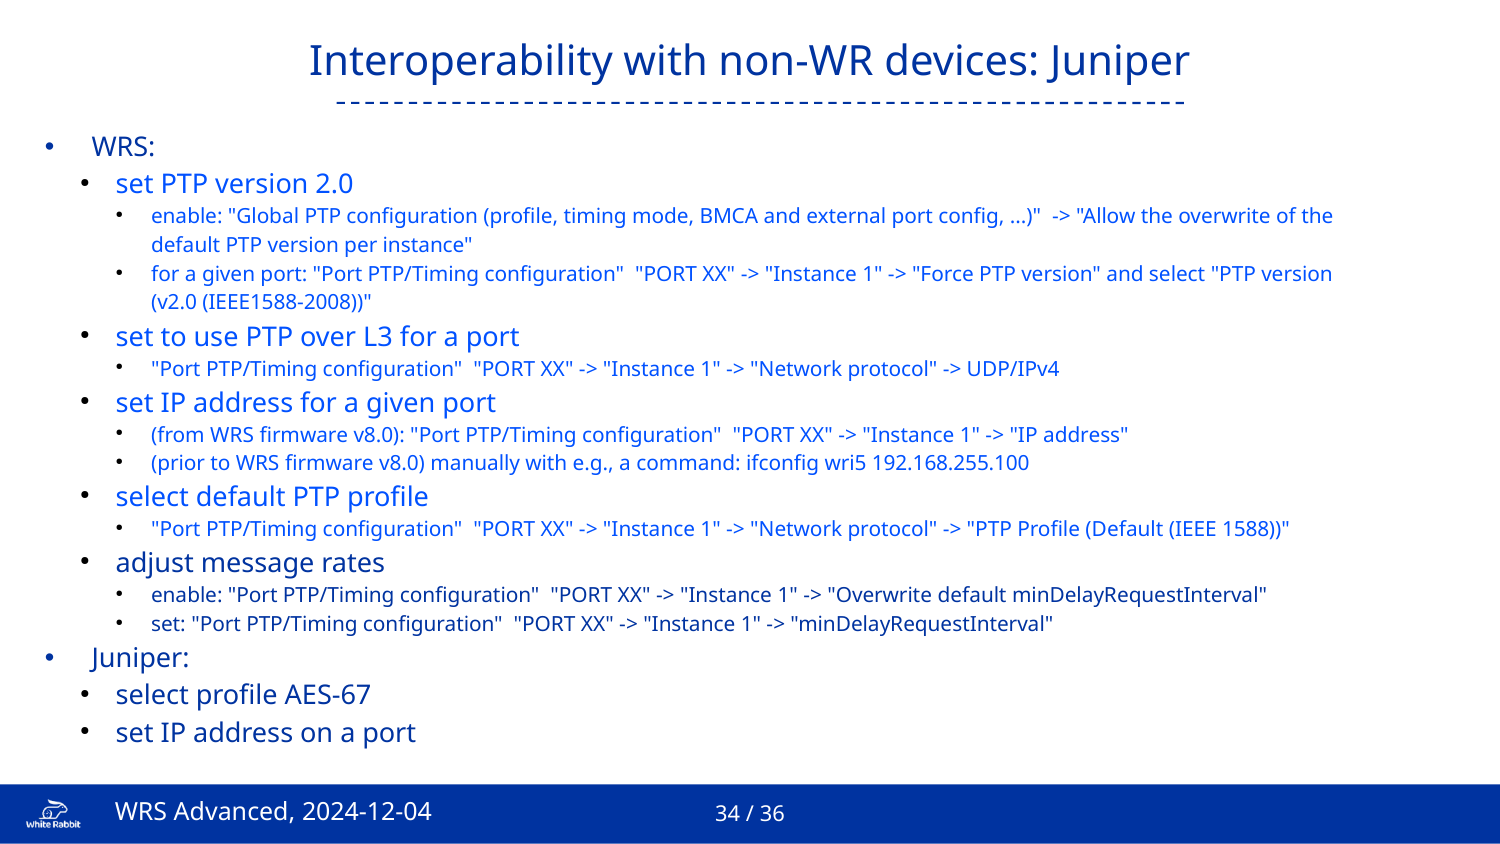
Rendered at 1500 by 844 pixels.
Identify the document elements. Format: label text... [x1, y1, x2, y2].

text_box WRS: set PTP version 2.0 enable: "Global PTP configuration (profile, timing mode, BMCA and external port config, ...)" -> "Allow the overwrite of the default PTP version per instance" for a given port: "Port PTP/Timing configuration" "PORT XX" -> "Instance 1" -> "Force PTP version" and select "PTP version (v2.0 (IEEE1588-2008))" set to use PTP over L3 for a port "Port PTP/Timing configuration" "PORT XX" -> "Instance 1" -> "Network protocol" -> UDP/IPv4 set IP address for a given port (from WRS firmware v8.0): "Port PTP/Timing configuration" "PORT XX" -> "Instance 1" -> "IP address" (prior to WRS firmware v8.0) manually with e.g., a command: ifconfig wri5 192.168.255.100 select default PTP profile "Port PTP/Timing configuration" "PORT XX" -> "Instance 1" -> "Network protocol" -> "PTP Profile (Default (IEEE 1588))" adjust message rates enable: "Port PTP/Timing configuration" "PORT XX" -> "Instance 1" -> "Overwrite default minDelayRequestInterval" set: "Port PTP/Timing configuration" "PORT XX" -> "Instance 1" -> "minDelayRequestInterval" Juniper: select profile AES-67 set IP address on a port [30, 117, 1388, 756]
slide_number <number> / 36 [0, 791, 1500, 837]
title Interoperability with non-WR devices: Juniper [0, 0, 1500, 117]
